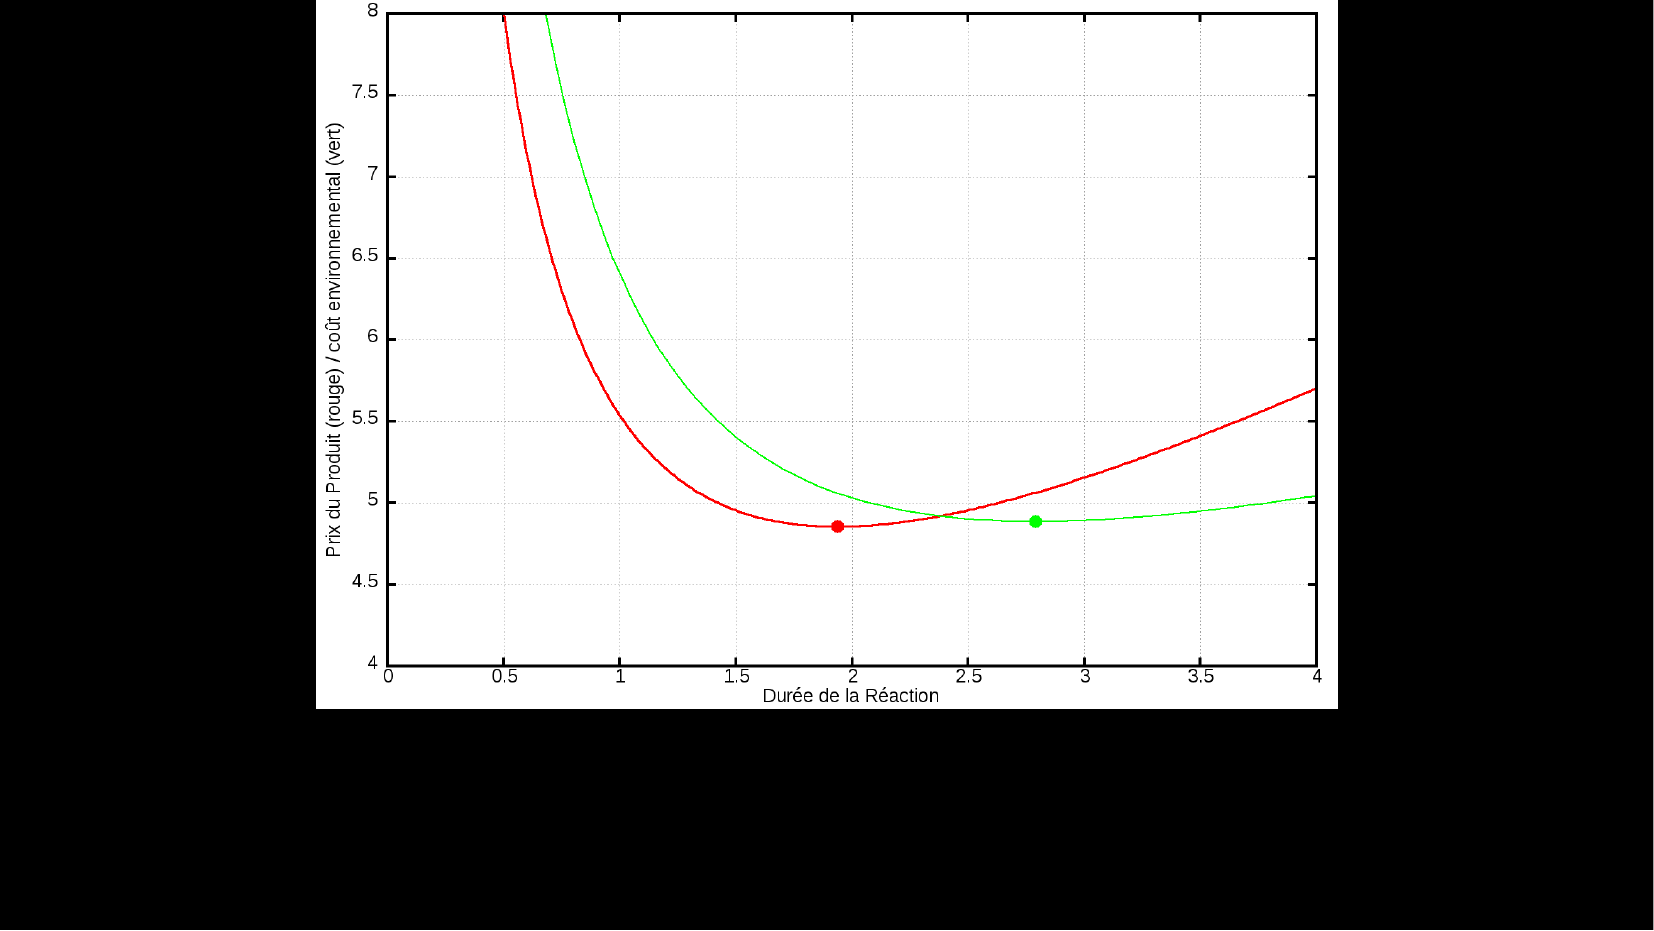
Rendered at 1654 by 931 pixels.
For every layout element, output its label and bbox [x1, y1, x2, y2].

picture [316, 0, 1338, 709]
